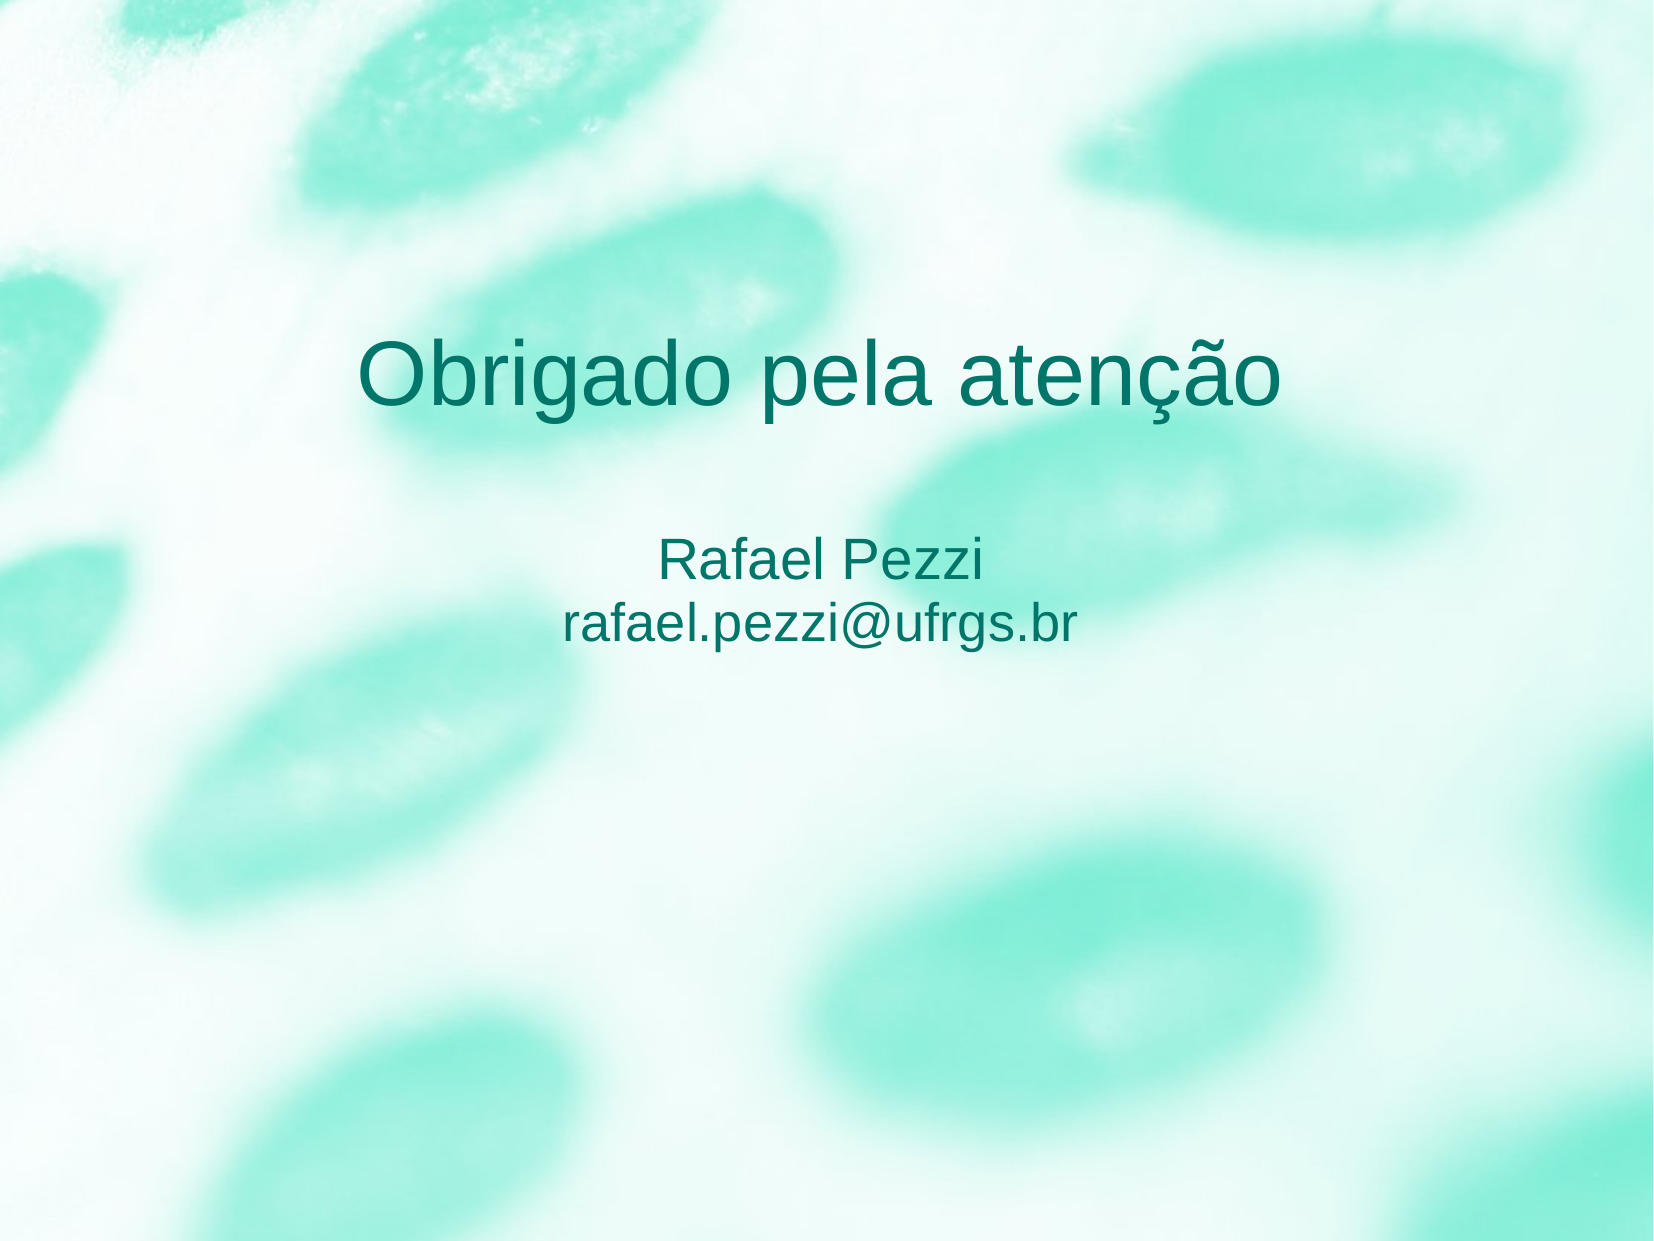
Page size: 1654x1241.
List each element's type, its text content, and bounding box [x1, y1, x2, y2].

picture [0, 0, 1654, 1241]
title Obrigado pela atenção Rafael Pezzi rafael.pezzi@ufrgs.br [76, 321, 1565, 653]
